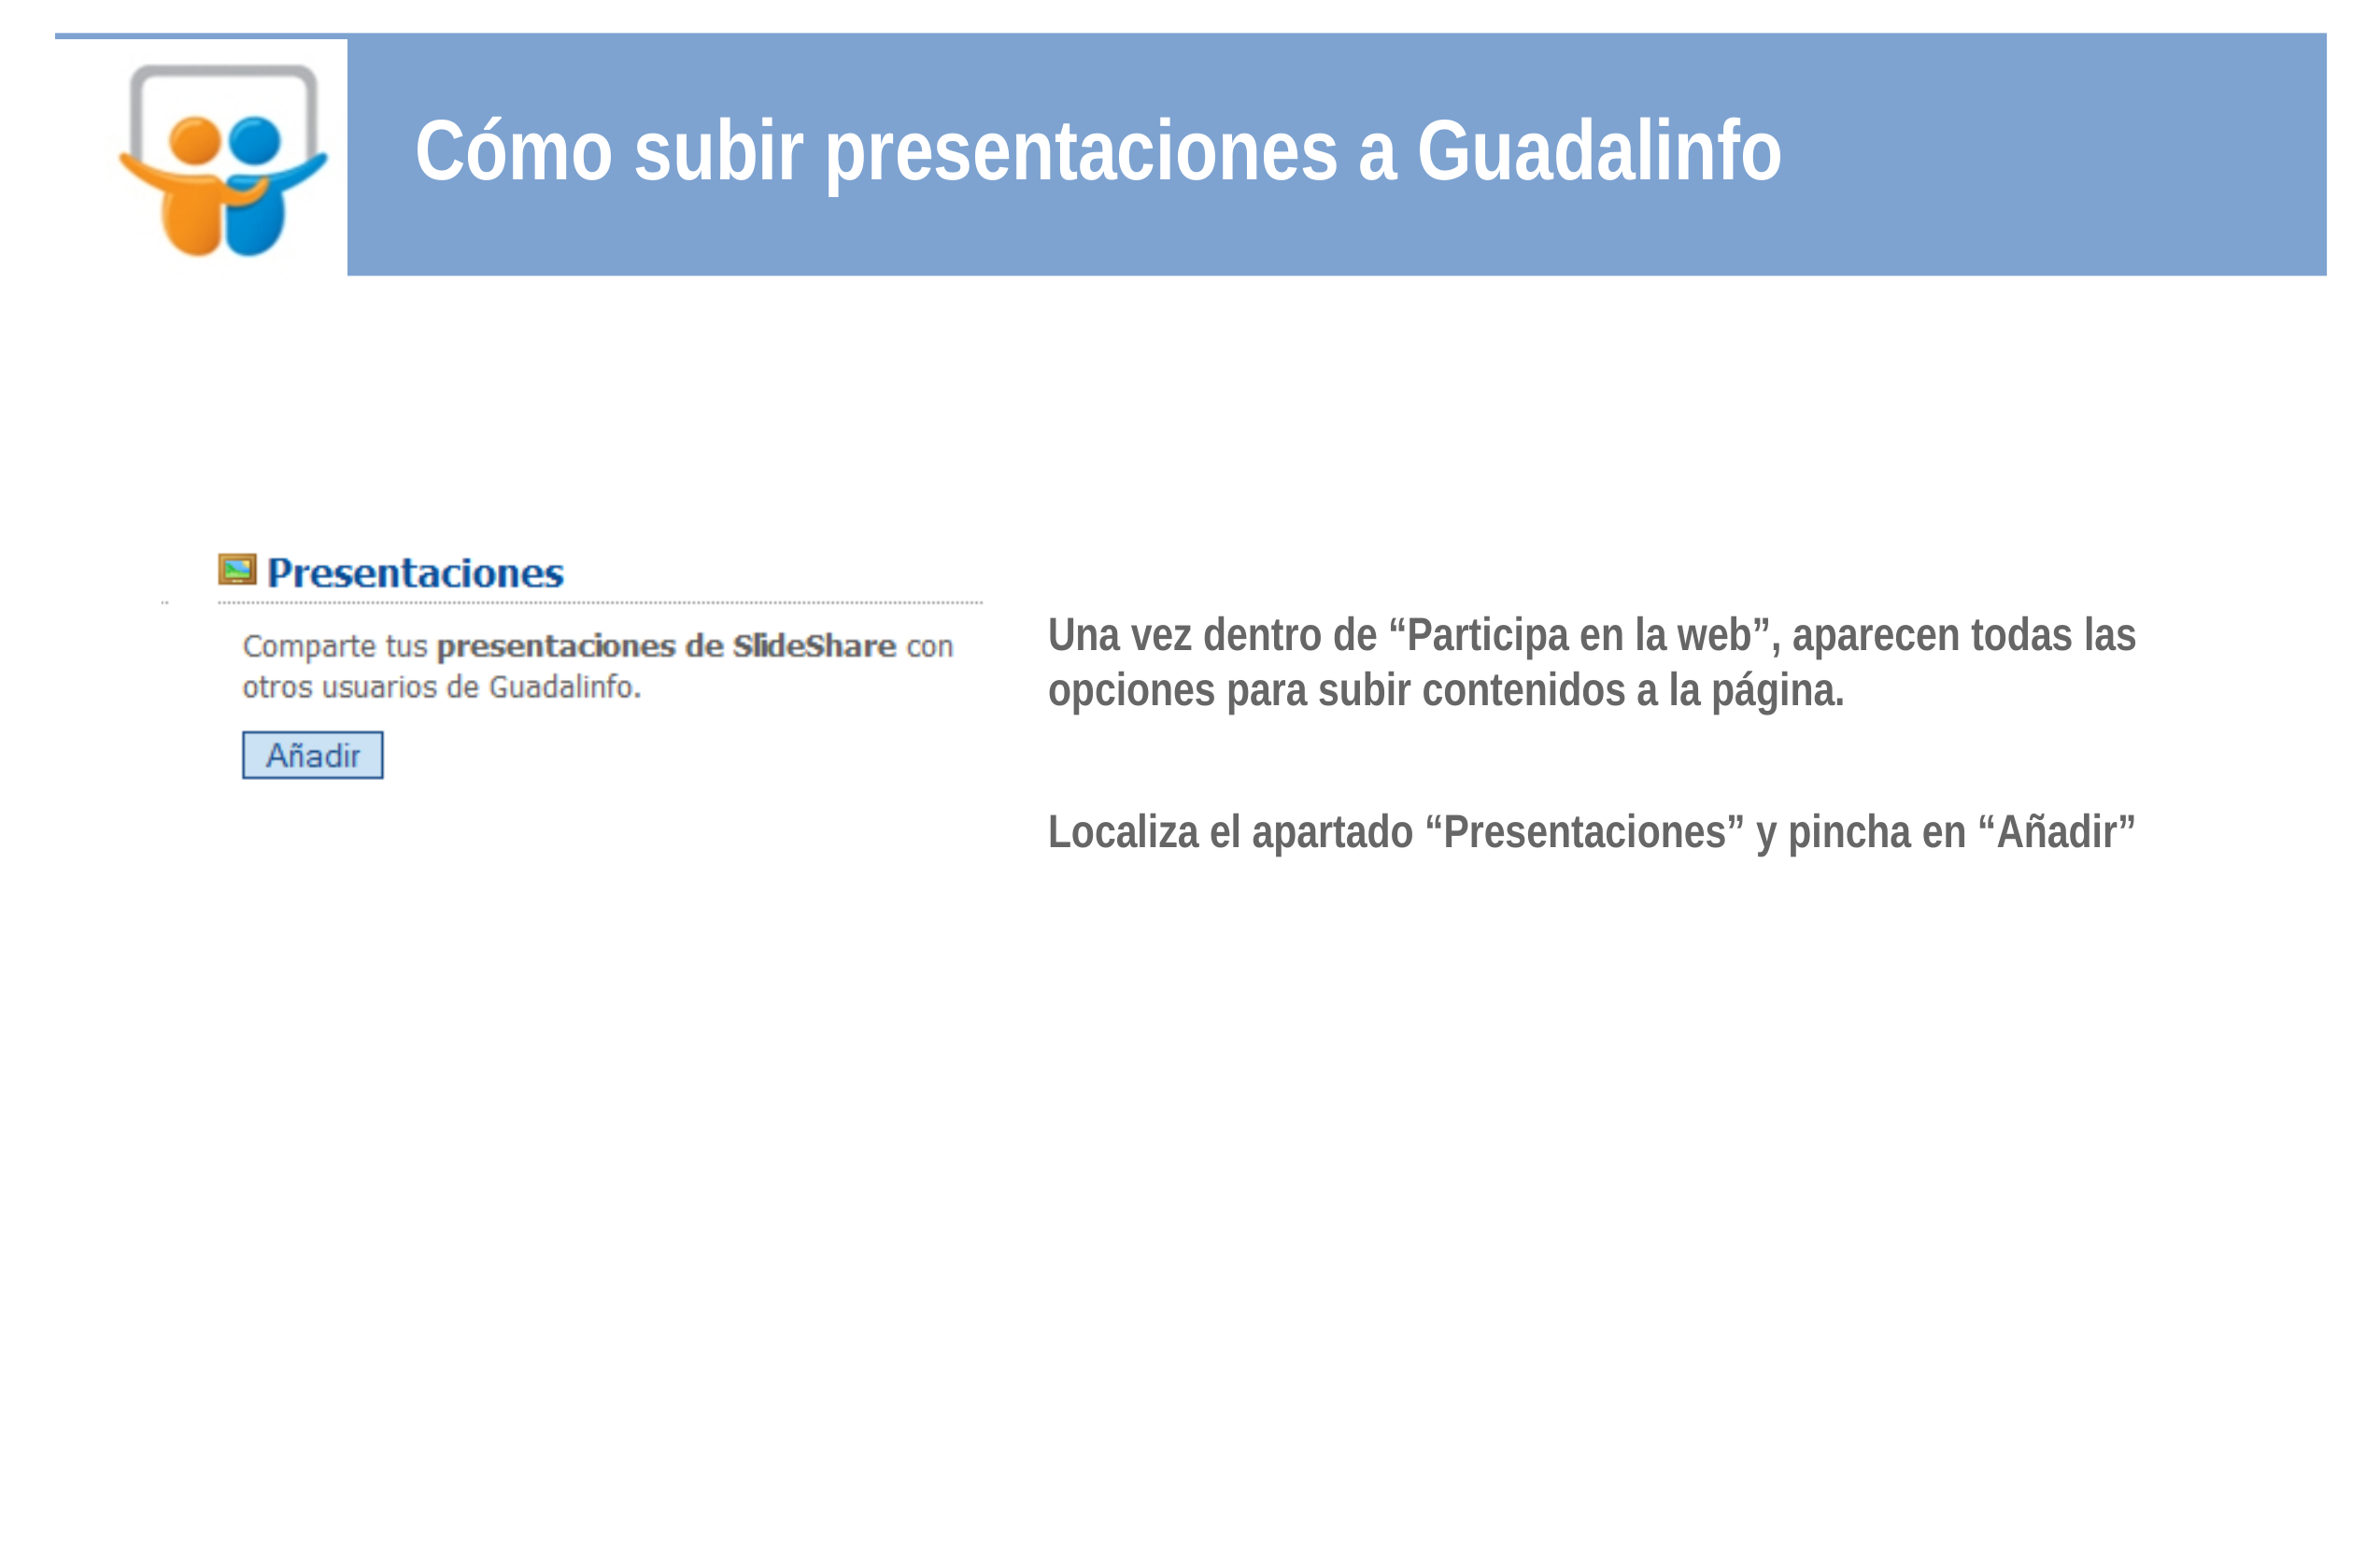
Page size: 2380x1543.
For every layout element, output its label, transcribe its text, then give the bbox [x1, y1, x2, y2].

text_box Una vez dentro de “Participa en la web”, aparecen todas las opciones para subir contenidos a la página. Localiza el apartado “Presentaciones” y pincha en “Añadir” [1048, 607, 2179, 856]
picture [162, 523, 993, 869]
text_box [55, 33, 2328, 276]
picture [52, 39, 347, 279]
text_box Cómo subir presentaciones a Guadalinfo [401, 85, 2097, 221]
